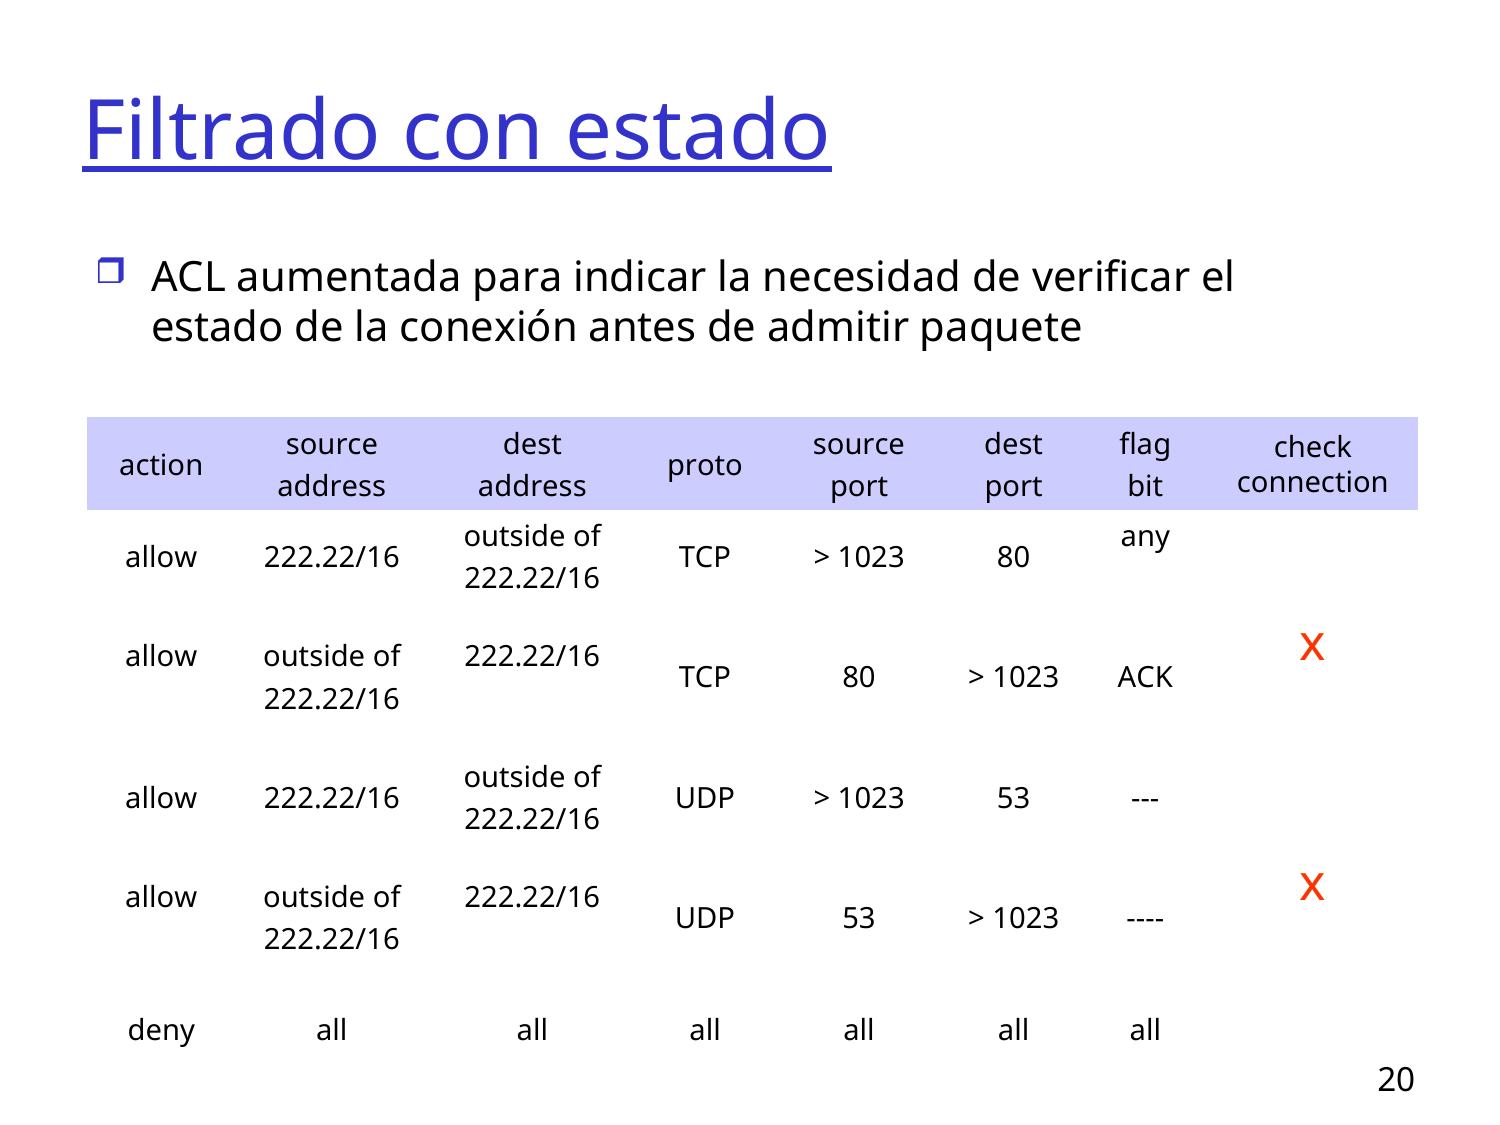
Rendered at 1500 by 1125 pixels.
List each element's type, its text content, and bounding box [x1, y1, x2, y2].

table_cell [1208, 750, 1418, 843]
table_cell all [236, 991, 428, 1066]
table_cell > 1023 [774, 510, 945, 602]
table_cell outside of 222.22/16 [236, 602, 428, 750]
table_cell UDP [637, 750, 774, 843]
table_cell deny [87, 991, 236, 1066]
table_cell TCP [637, 602, 774, 750]
table_cell [1208, 510, 1418, 602]
table_header source address [236, 417, 428, 510]
table_cell outside of 222.22/16 [236, 843, 428, 991]
table_cell allow [87, 602, 236, 750]
table_cell 222.22/16 [236, 750, 428, 843]
table_cell > 1023 [774, 750, 945, 843]
table_cell TCP [637, 510, 774, 602]
table_header flag bit [1083, 417, 1208, 510]
table_header action [87, 417, 236, 510]
title Filtrado con estado [67, 32, 1343, 221]
table_cell all [945, 991, 1083, 1066]
table_cell --- [1083, 750, 1208, 843]
text_box ACL aumentada para indicar la necesidad de verificar el estado de la conexión antes de admitir paquete [80, 242, 1313, 406]
table_cell allow [87, 510, 236, 602]
table_cell 80 [945, 510, 1083, 602]
table_cell > 1023 [945, 843, 1083, 991]
table_cell allow [87, 750, 236, 843]
table_cell allow [87, 843, 236, 991]
table_cell 222.22/16 [428, 602, 637, 750]
table_cell 222.22/16 [236, 510, 428, 602]
table_cell all [1083, 991, 1208, 1066]
table_cell outside of 222.22/16 [428, 750, 637, 843]
table_header dest address [428, 417, 637, 510]
table_cell any [1083, 510, 1208, 602]
table_cell 222.22/16 [428, 843, 637, 991]
table_cell x [1208, 843, 1418, 991]
table_cell all [428, 991, 637, 1066]
table_cell all [637, 991, 774, 1066]
table_cell outside of 222.22/16 [428, 510, 637, 602]
table_cell x [1208, 602, 1418, 750]
table_cell 53 [774, 843, 945, 991]
table_cell 53 [945, 750, 1083, 843]
table_cell ACK [1083, 602, 1208, 750]
table_cell all [774, 991, 945, 1066]
table_cell ---- [1083, 843, 1208, 991]
table_cell 80 [774, 602, 945, 750]
table_header dest port [945, 417, 1083, 510]
table_cell [1208, 991, 1418, 1066]
table_cell > 1023 [945, 602, 1083, 750]
table_header source port [774, 417, 945, 510]
table_header check connection [1208, 417, 1418, 510]
table_header proto [637, 417, 774, 510]
table_cell UDP [637, 843, 774, 991]
